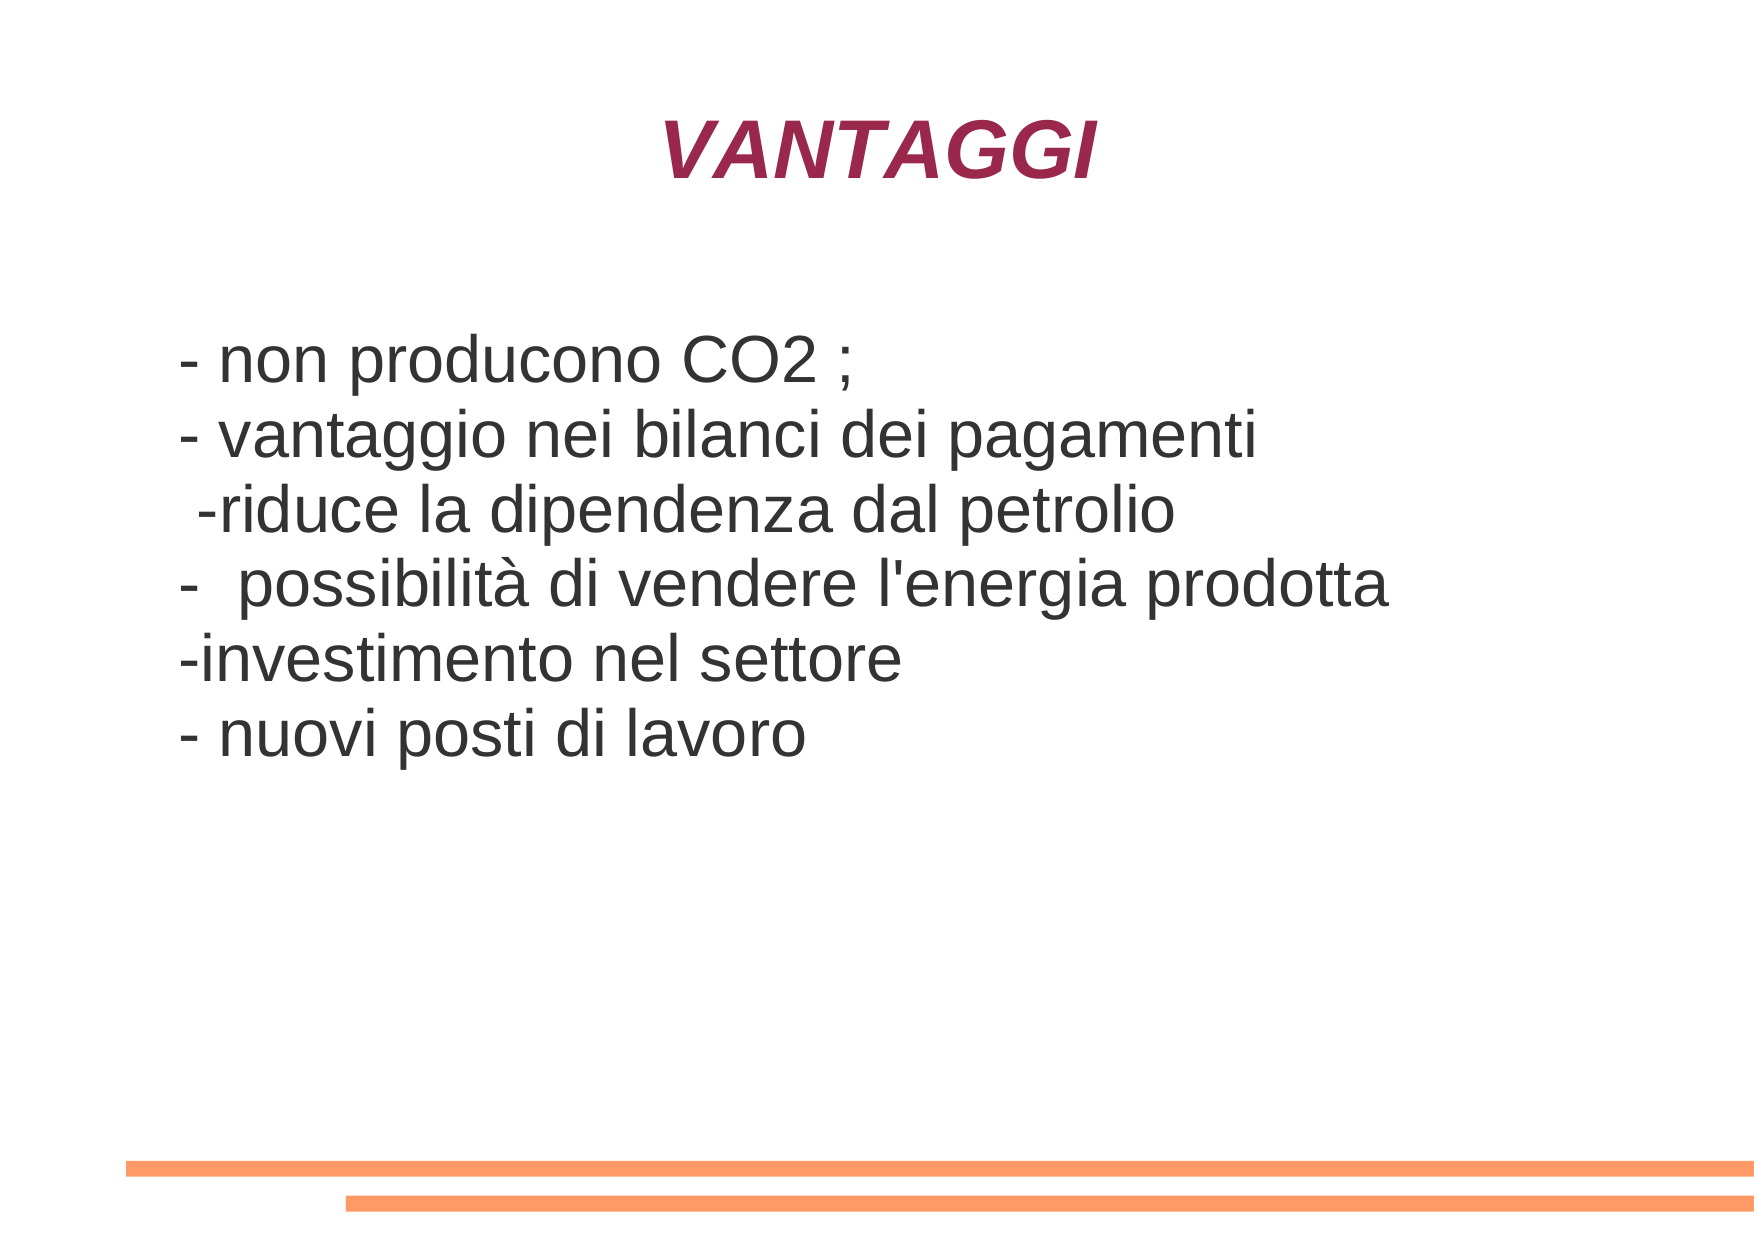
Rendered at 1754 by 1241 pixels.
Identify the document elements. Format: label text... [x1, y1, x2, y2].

title VANTAGGI [128, 53, 1627, 246]
list - non producono CO2 ; - vantaggio nei bilanci dei pagamenti -riduce la dipendenza dal petrolio - possibilità di vendere l'energia prodotta -investimento nel settore - nuovi posti di lavoro [128, 322, 1656, 1118]
